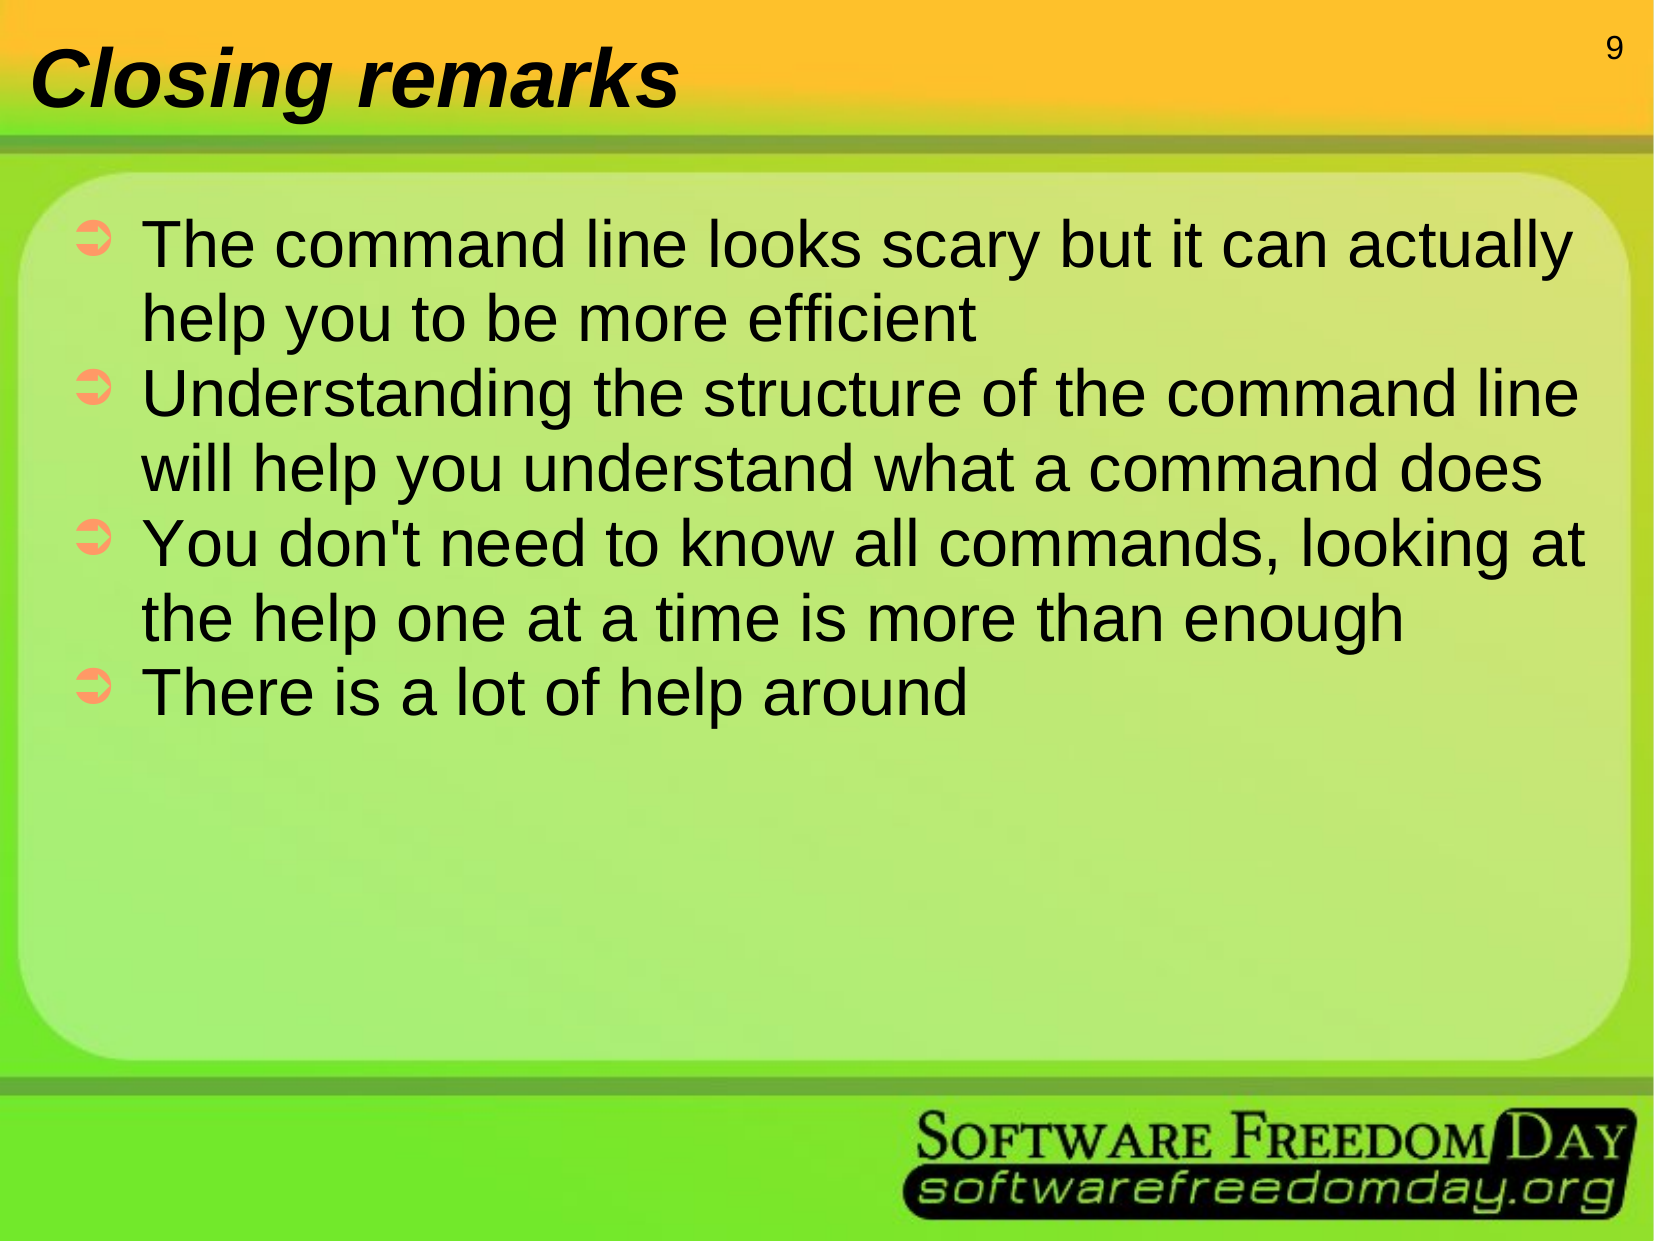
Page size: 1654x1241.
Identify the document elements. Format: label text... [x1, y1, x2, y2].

list The command line looks scary but it can actually help you to be more efficient Understanding the structure of the command line will help you understand what a command does You don't need to know all commands, looking at the help one at a time is more than enough There is a lot of help around [59, 206, 1595, 1026]
picture [0, 0, 1654, 1241]
title Closing remarks [29, 0, 1625, 159]
